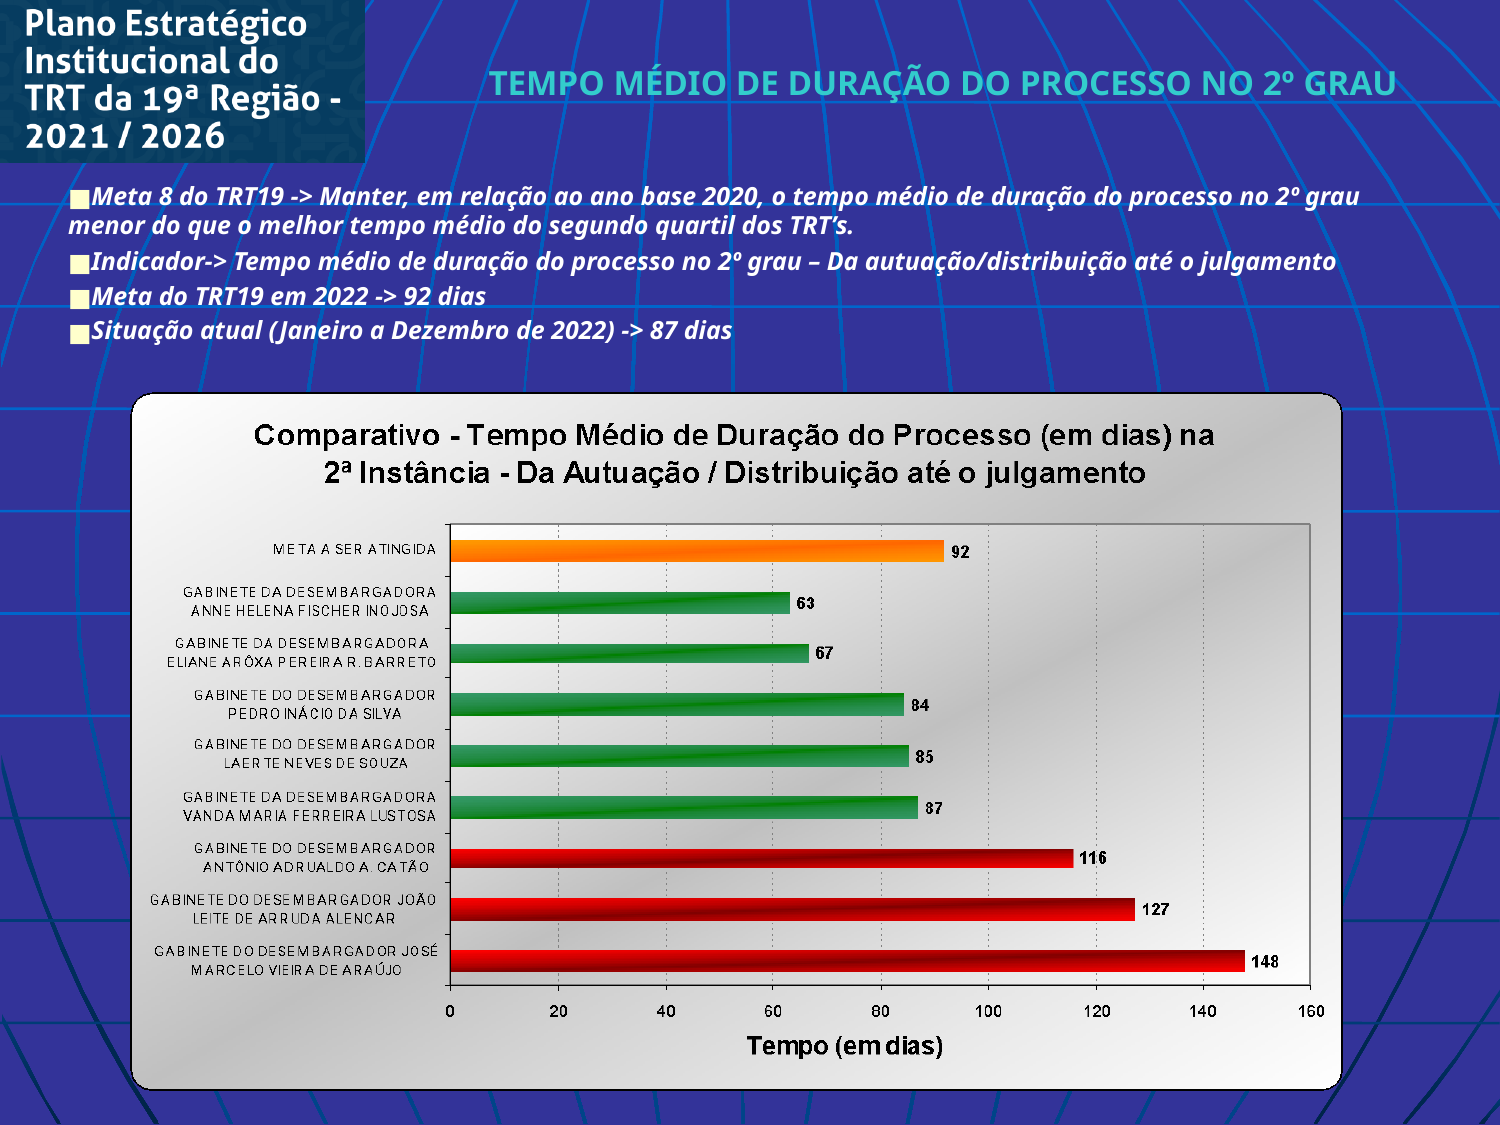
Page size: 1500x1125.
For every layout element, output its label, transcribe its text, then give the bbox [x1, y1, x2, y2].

picture [0, 0, 365, 163]
text_box TEMPO MÉDIO DE DURAÇÃO DO PROCESSO NO 2º GRAU [407, 54, 1471, 110]
text_box Meta 8 do TRT19 -> Manter, em relação ao ano base 2020, o tempo médio de duração do processo no 2º grau menor do que o melhor tempo médio do segundo quartil dos TRT’s. Indicador-> Tempo médio de duração do processo no 2º grau – Da autuação/distribuição até o julgamento Meta do TRT19 em 2022 -> 92 dias Situação atual (Janeiro a Dezembro de 2022) -> 87 dias [53, 172, 1459, 433]
picture [123, 385, 1351, 1098]
